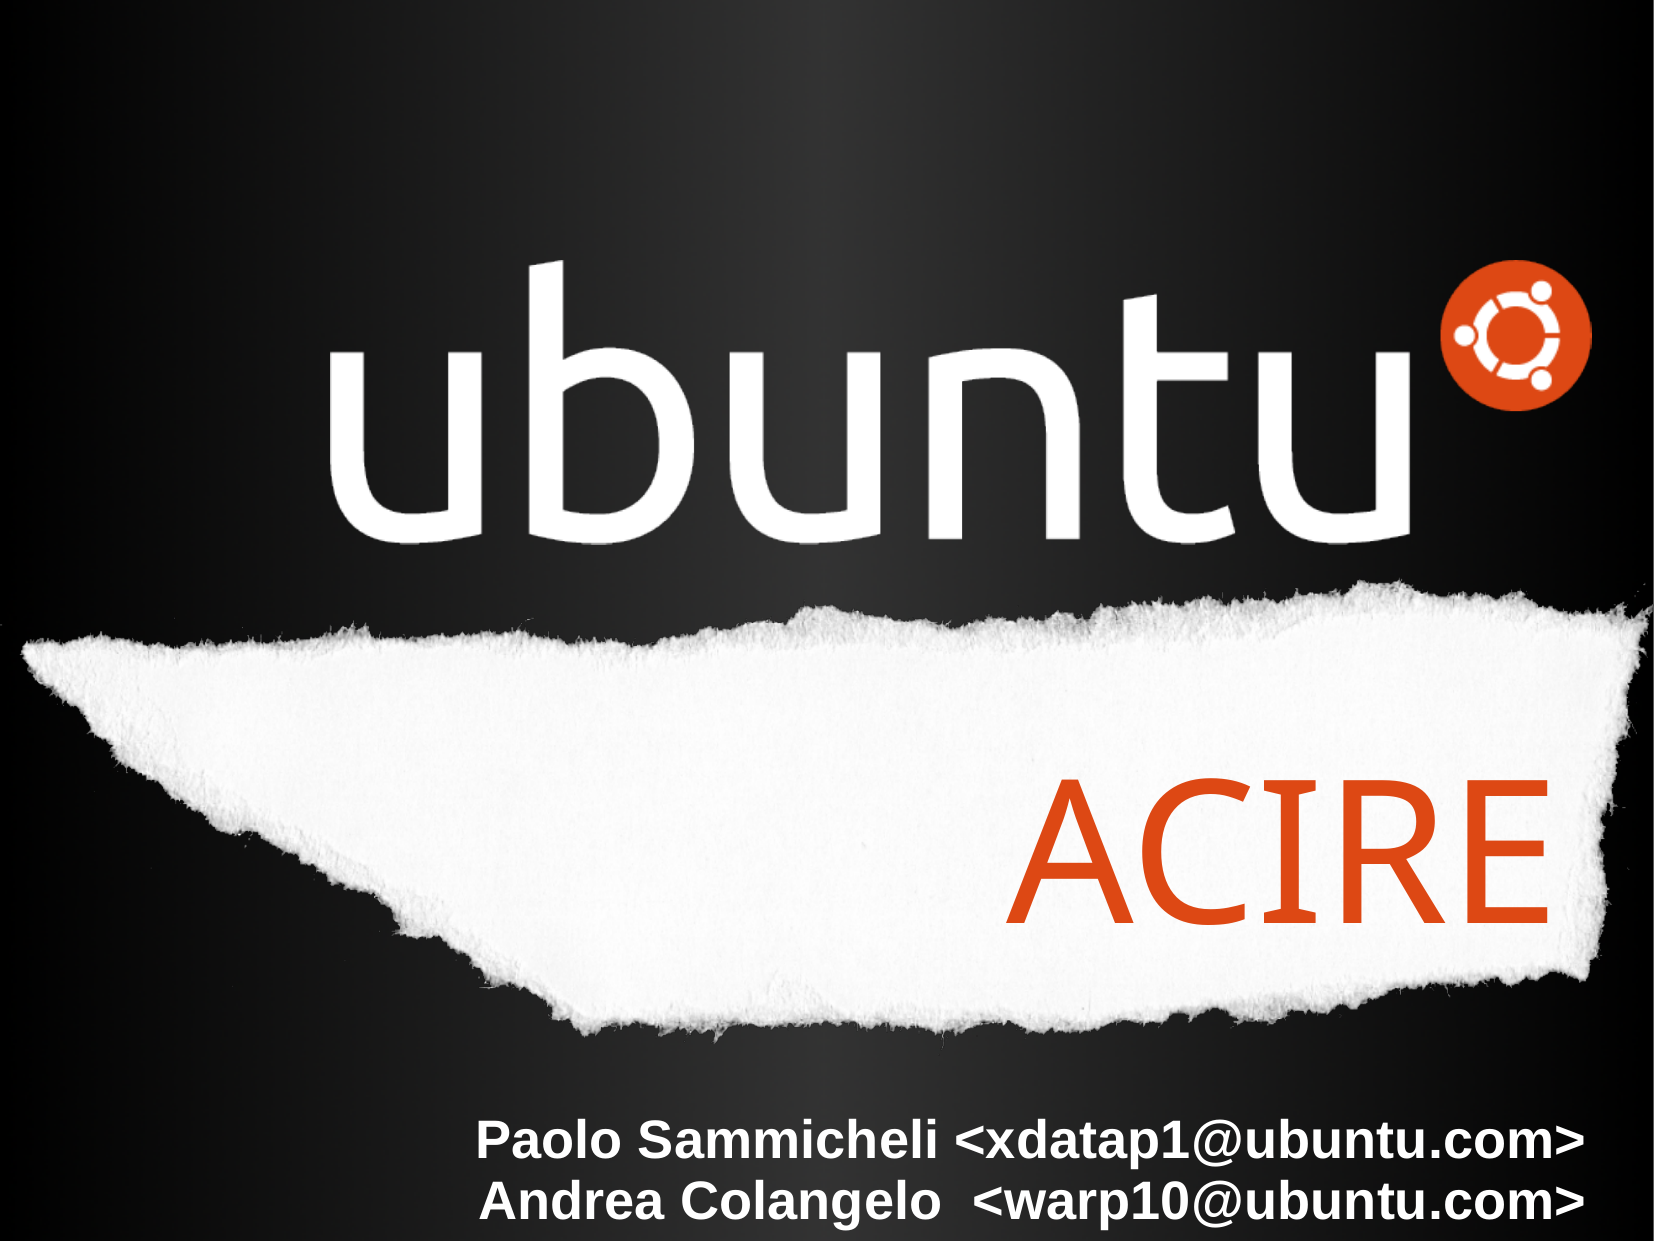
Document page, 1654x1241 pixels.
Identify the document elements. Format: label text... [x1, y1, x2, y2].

text_box Paolo Sammicheli <xdatap1@ubuntu.com> Andrea Colangelo <warp10@ubuntu.com> [0, 1102, 1603, 1241]
text_box ACIRE [46, 702, 1575, 942]
picture [0, 0, 1654, 1241]
